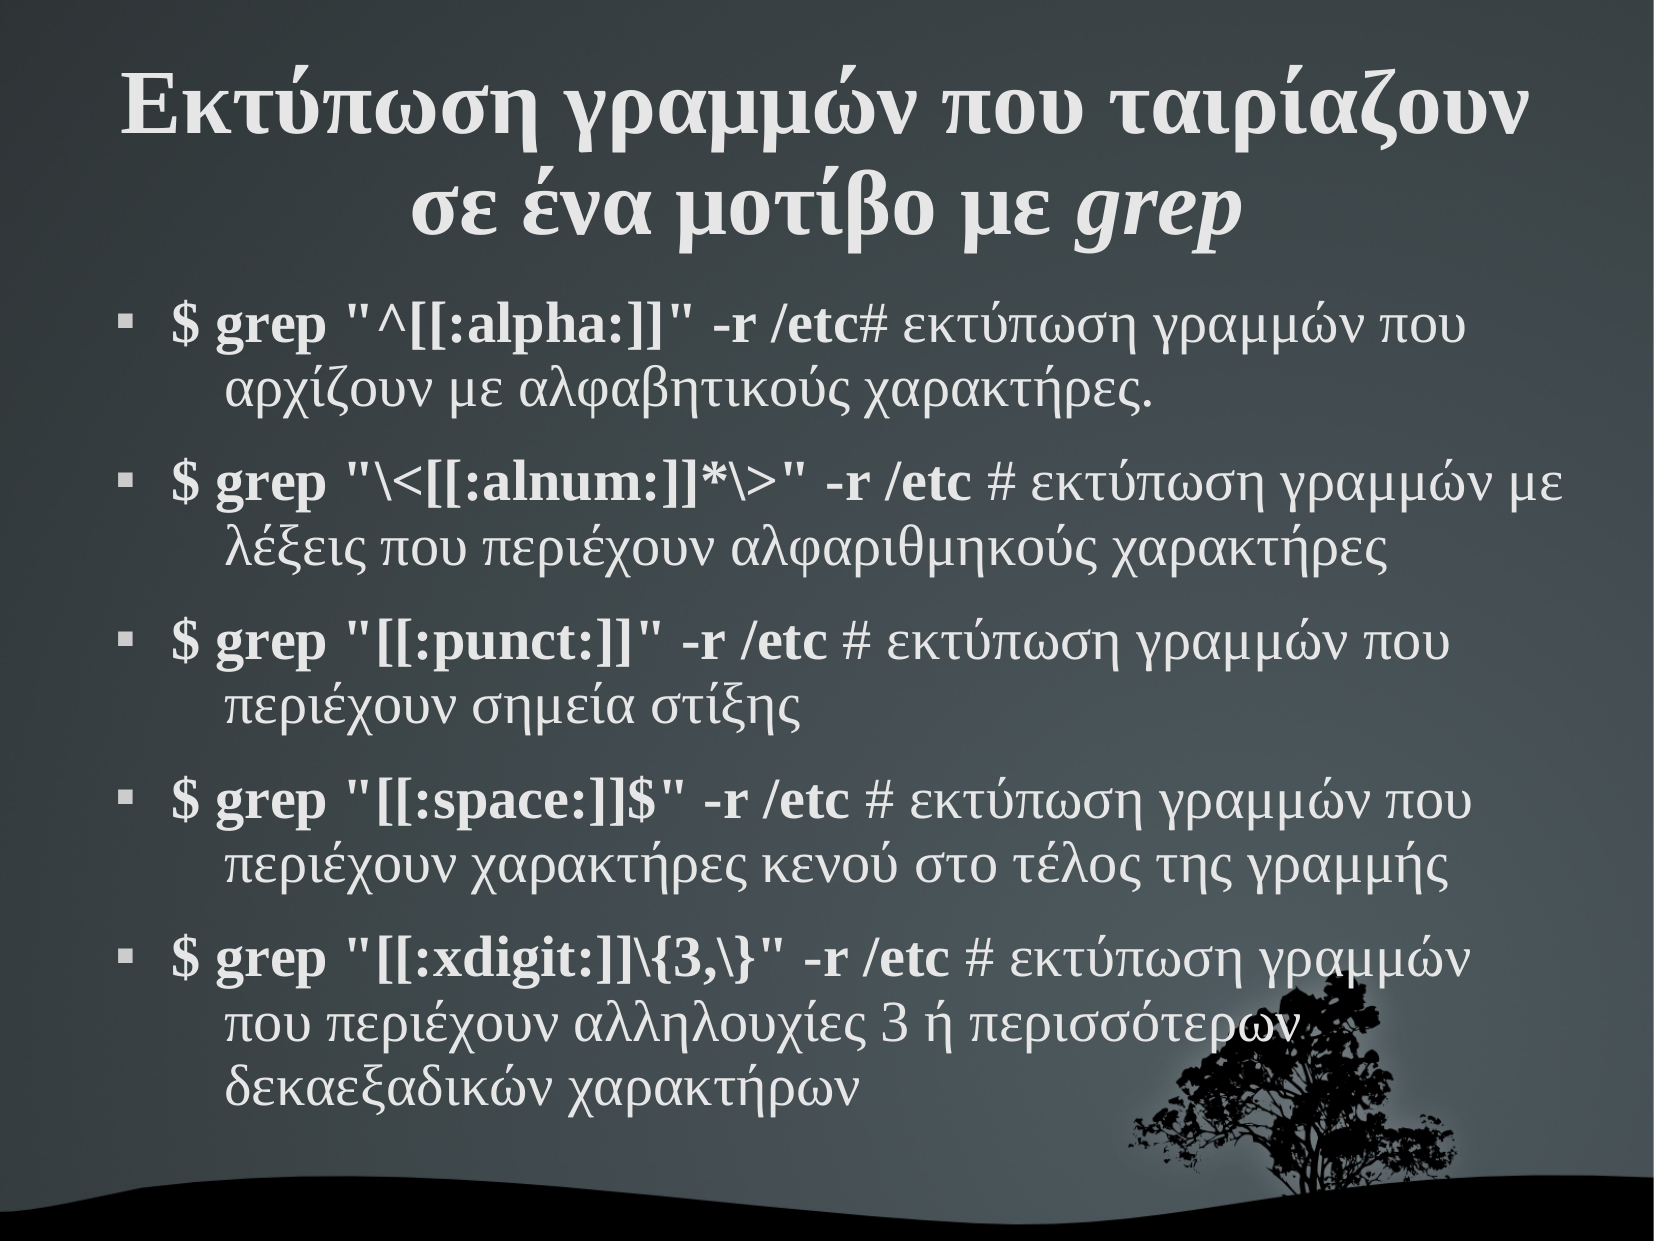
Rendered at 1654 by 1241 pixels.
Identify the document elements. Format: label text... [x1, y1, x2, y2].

picture [0, 0, 1654, 1241]
title Εκτύπωση γραμμών που ταιρίαζουν σε ένα μοτίβο με grep [82, 33, 1571, 274]
list $ grep "^[[:alpha:]]" -r /etc# εκτύπωση γραμμών που αρχίζουν με αλφαβητικούς χαρακτήρες. $ grep "\<[[:alnum:]]*\>" -r /etc # εκτύπωση γραμμών με λέξεις που περιέχουν αλφαριθμηκούς χαρακτήρες $ grep "[[:punct:]]" -r /etc # εκτύπωση γραμμών που περιέχουν σημεία στίξης $ grep "[[:space:]]$" -r /etc # εκτύπωση γραμμών που περιέχουν χαρακτήρες κενού στο τέλος της γραμμής $ grep "[[:xdigit:]]\{3,\}" -r /etc # εκτύπωση γραμμών που περιέχουν αλληλουχίες 3 ή περισσότερων δεκαεξαδικών χαρακτήρων [82, 290, 1571, 1212]
